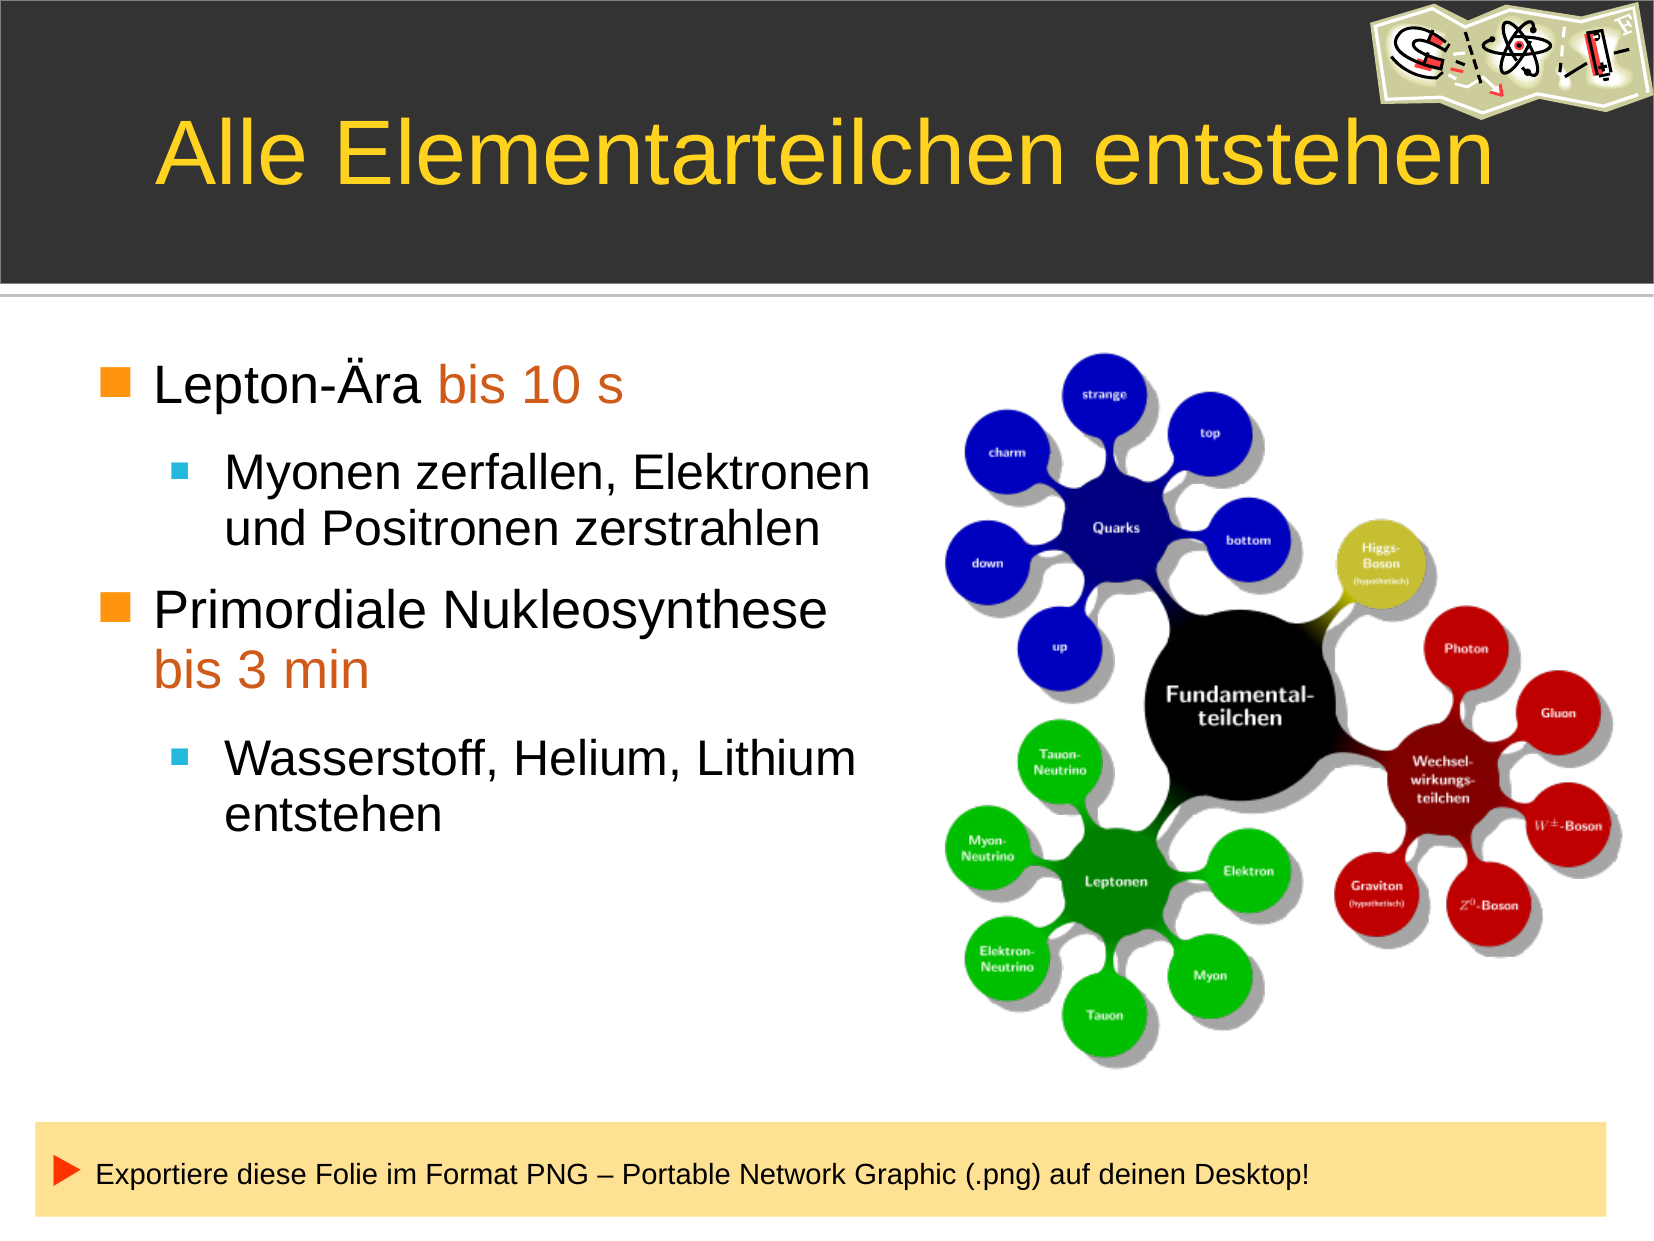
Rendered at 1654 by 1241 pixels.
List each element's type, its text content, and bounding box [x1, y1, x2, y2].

text_box  Exportiere diese Folie im Format PNG – Portable Network Graphic (.png) auf deinen Desktop! [35, 1121, 1607, 1217]
list Lepton-Ära bis 10 s Myonen zerfallen, Elektronen und Positronen zerstrahlen Primordiale Nukleosynthese bis 3 min Wasserstoff, Helium, Lithium entstehen [82, 354, 886, 1111]
title Alle Elementarteilchen entstehen [82, 49, 1571, 257]
picture [897, 330, 1654, 1087]
